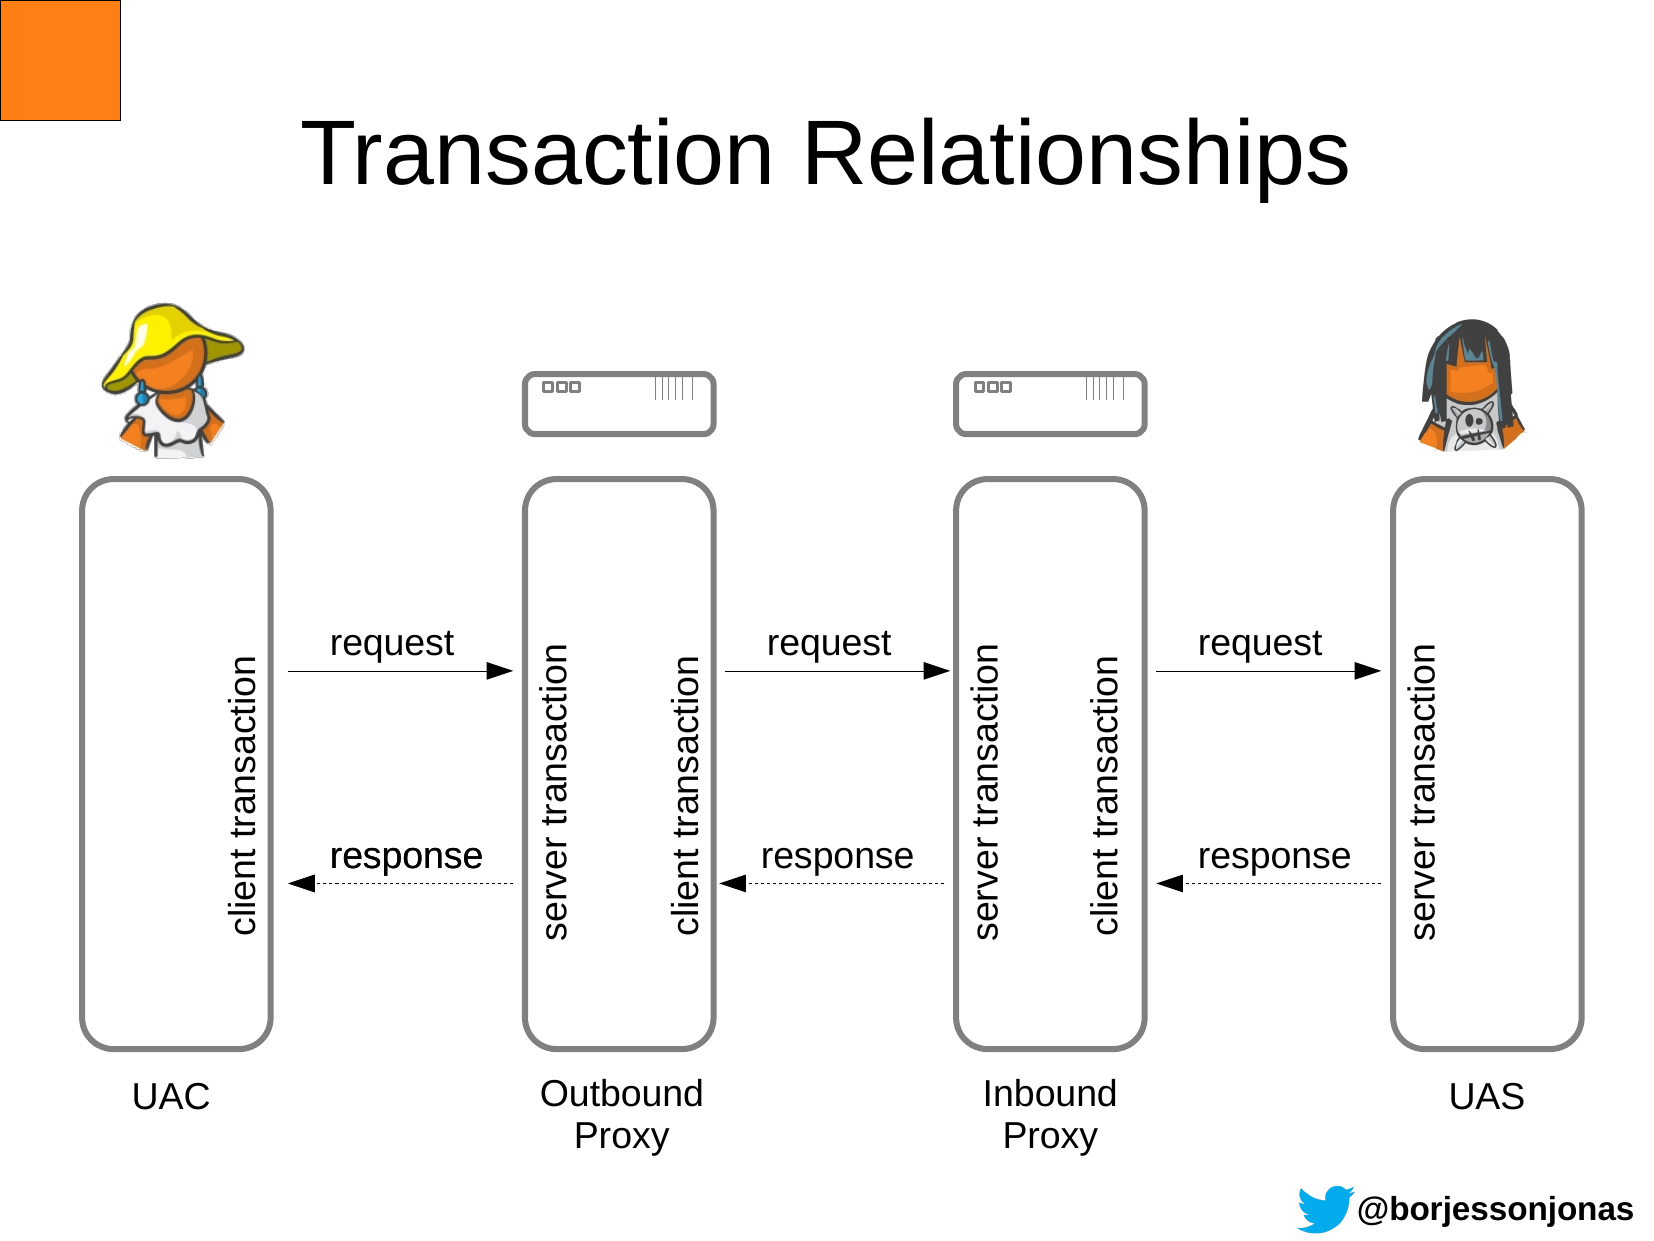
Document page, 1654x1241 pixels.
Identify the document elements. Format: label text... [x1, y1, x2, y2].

text_box request [315, 614, 470, 671]
title Transaction Relationships [82, 49, 1571, 257]
text_box UAS [1433, 1068, 1541, 1126]
text_box [525, 374, 714, 435]
picture [1277, 1160, 1375, 1241]
text_box server transaction [1393, 629, 1450, 957]
text_box [525, 479, 714, 1050]
text_box response [746, 826, 930, 884]
text_box client transaction [656, 640, 714, 952]
picture [90, 298, 256, 465]
picture [1395, 313, 1538, 457]
text_box request [752, 614, 907, 671]
text_box [82, 479, 271, 1050]
text_box server transaction [956, 629, 1013, 957]
text_box UAC [116, 1068, 226, 1126]
text_box client transaction [1075, 640, 1133, 952]
text_box server transaction [525, 629, 582, 957]
text_box [956, 479, 1145, 1050]
text_box Inbound Proxy [967, 1065, 1133, 1164]
text_box response [1183, 826, 1367, 884]
text_box client transaction [213, 640, 271, 952]
text_box Outbound Proxy [525, 1065, 719, 1164]
text_box [1393, 479, 1582, 1050]
text_box request [1183, 614, 1338, 671]
text_box [956, 374, 1145, 435]
text_box response [315, 826, 499, 884]
